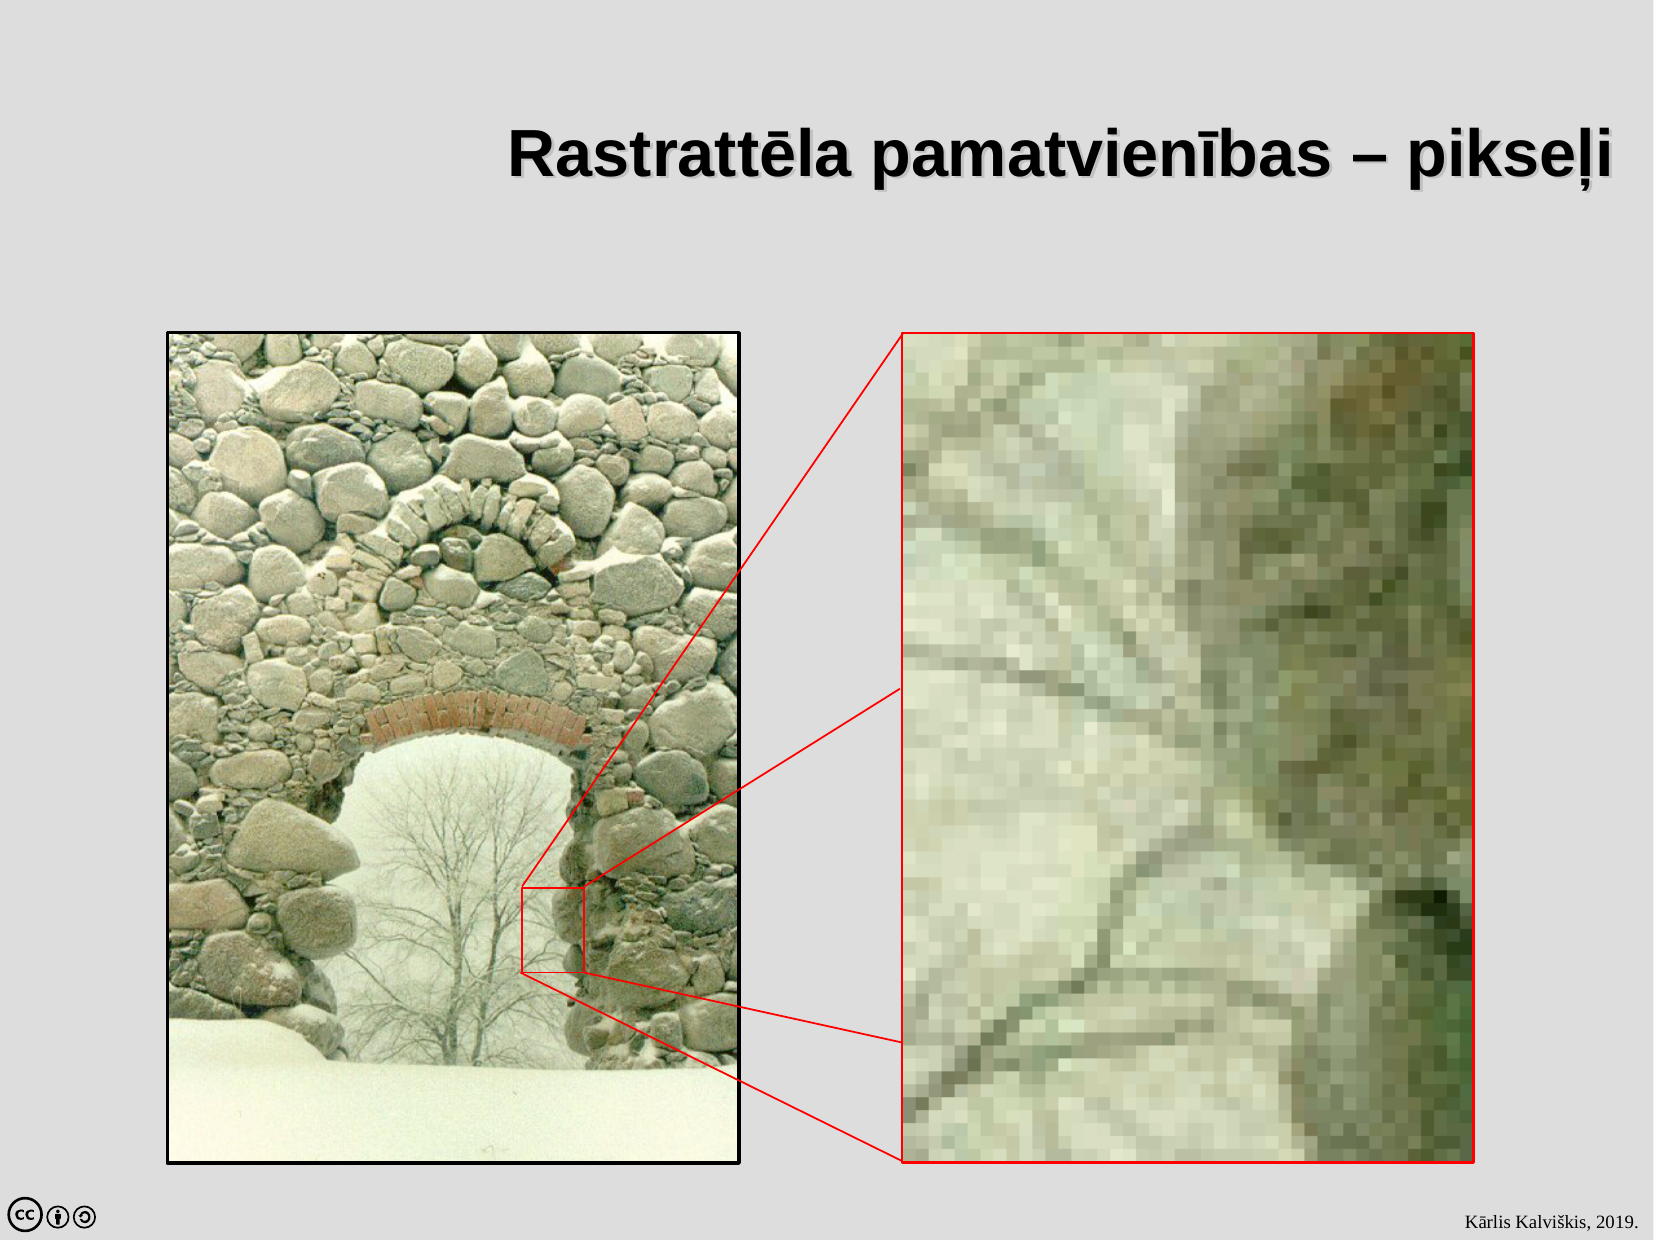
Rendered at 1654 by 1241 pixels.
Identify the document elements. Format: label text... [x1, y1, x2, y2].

picture [169, 334, 738, 1162]
picture [526, 973, 738, 1078]
picture [585, 792, 738, 1005]
picture [524, 576, 738, 887]
title Rastrattēla pamatvienības – pikseļi [42, 49, 1615, 257]
picture [523, 889, 583, 972]
picture [903, 334, 1473, 1162]
